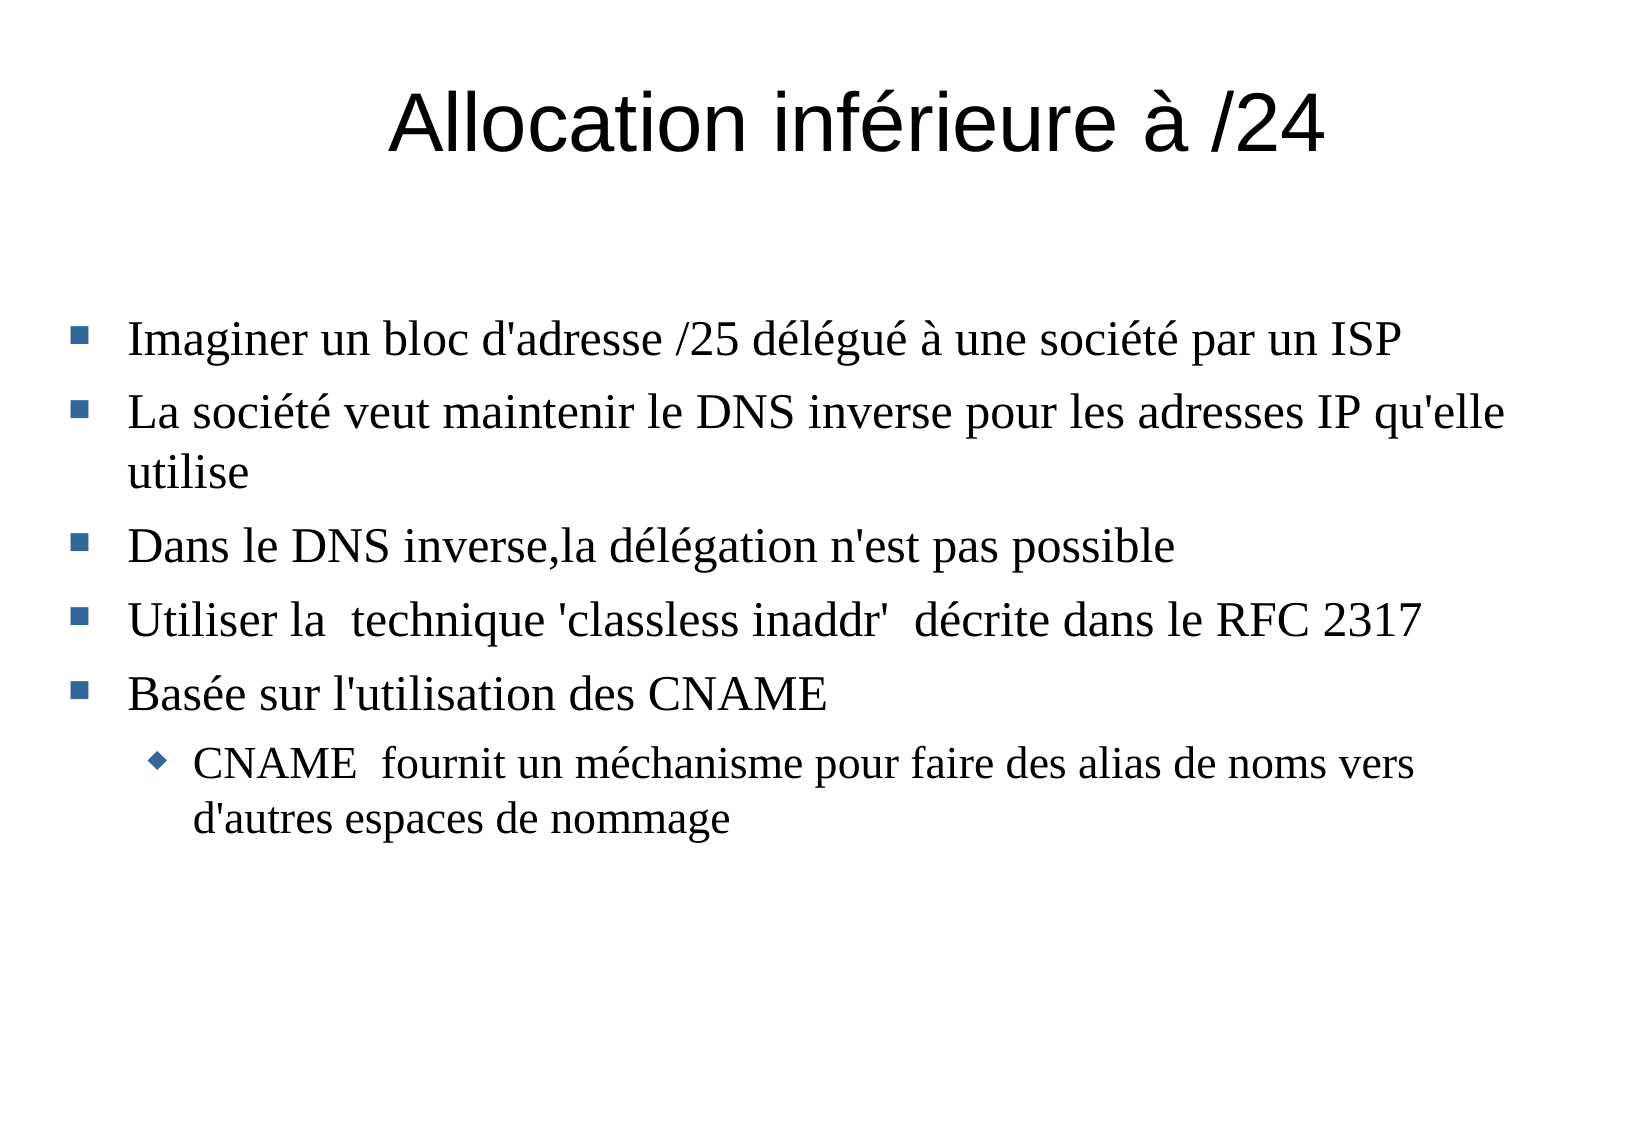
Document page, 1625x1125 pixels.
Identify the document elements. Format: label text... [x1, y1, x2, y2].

text_box Allocation inférieure à /24 [186, 89, 1530, 174]
text_box Imaginer un bloc d'adresse /25 délégué à une société par un ISP La société veut maintenir le DNS inverse pour les adresses IP qu'elle utilise Dans le DNS inverse,la délégation n'est pas possible Utiliser la technique 'classless inaddr' décrite dans le RFC 2317 Basée sur l'utilisation des CNAME CNAME fournit un méchanisme pour faire des alias de noms vers d'autres espaces de nommage [57, 303, 1576, 852]
